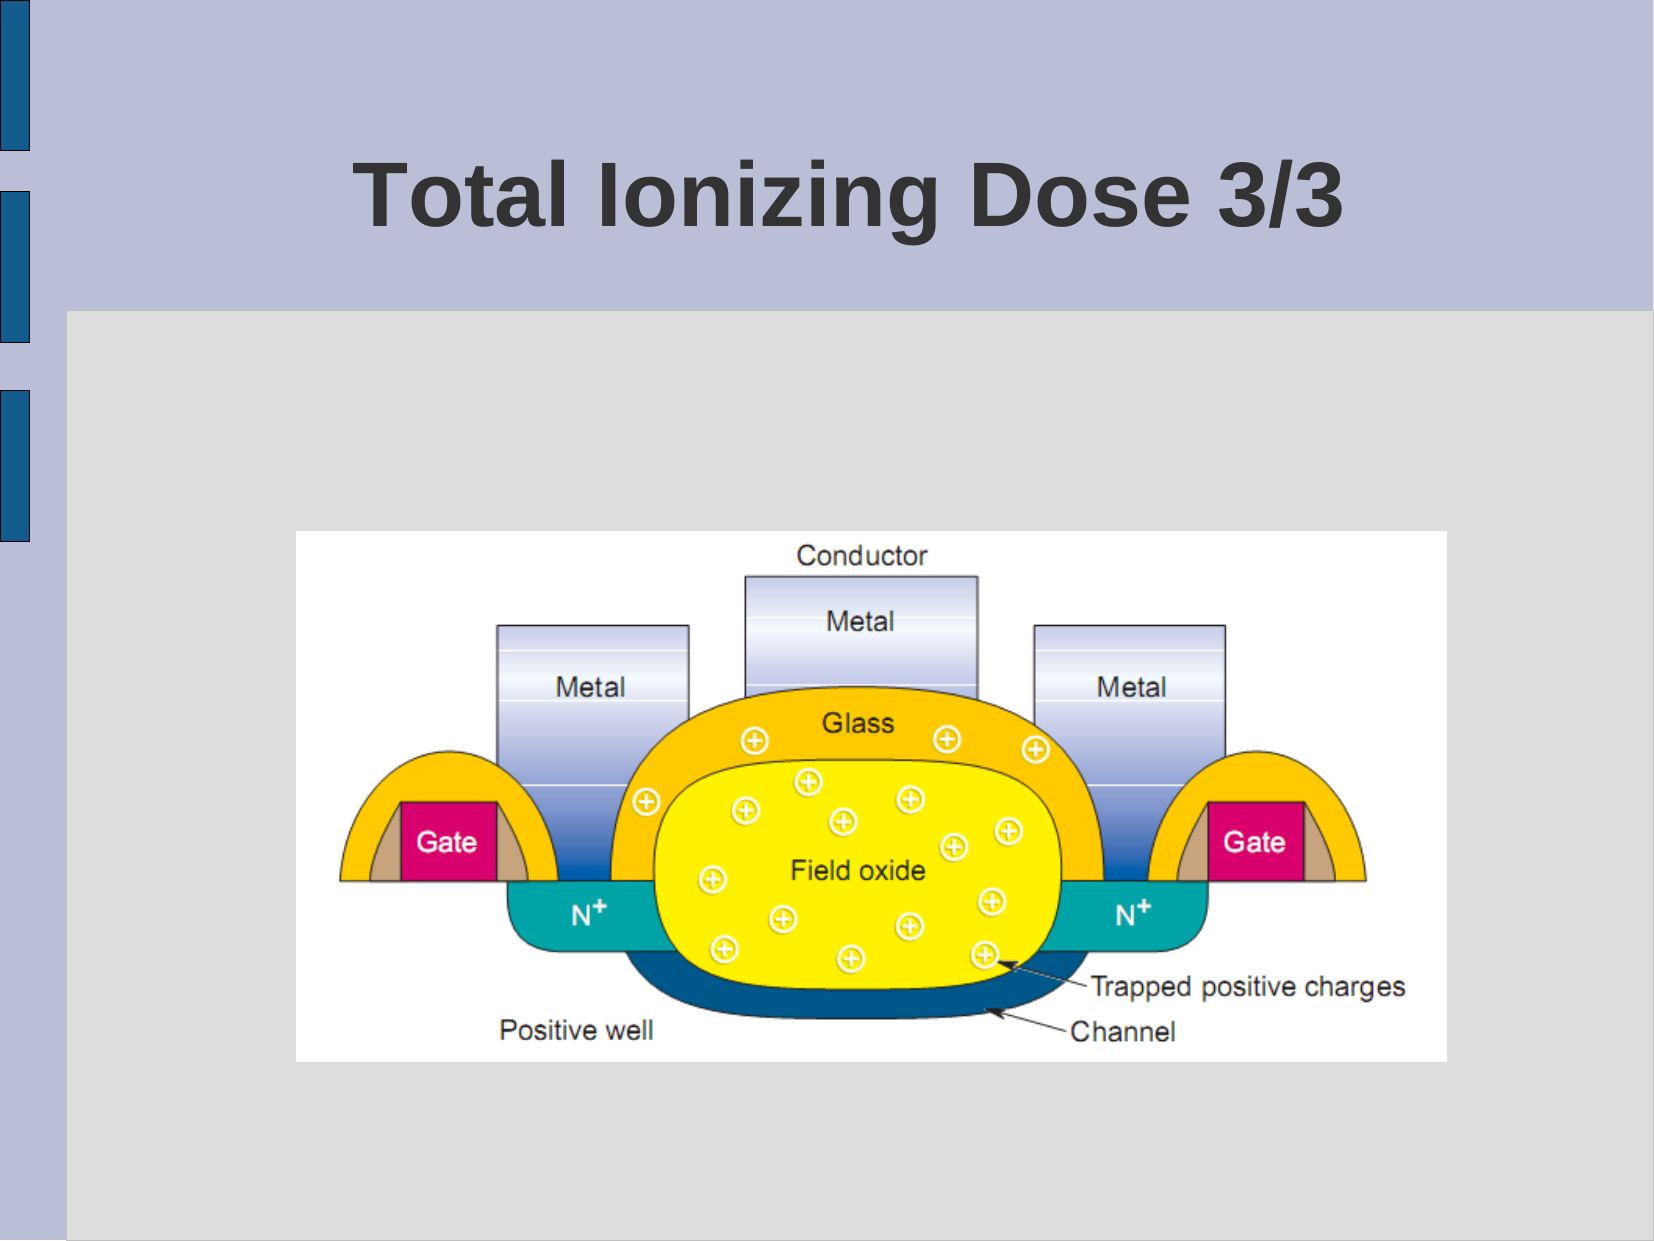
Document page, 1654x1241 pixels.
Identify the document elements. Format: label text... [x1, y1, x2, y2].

picture [296, 531, 1447, 1062]
title Total Ionizing Dose 3/3 [121, 91, 1534, 299]
